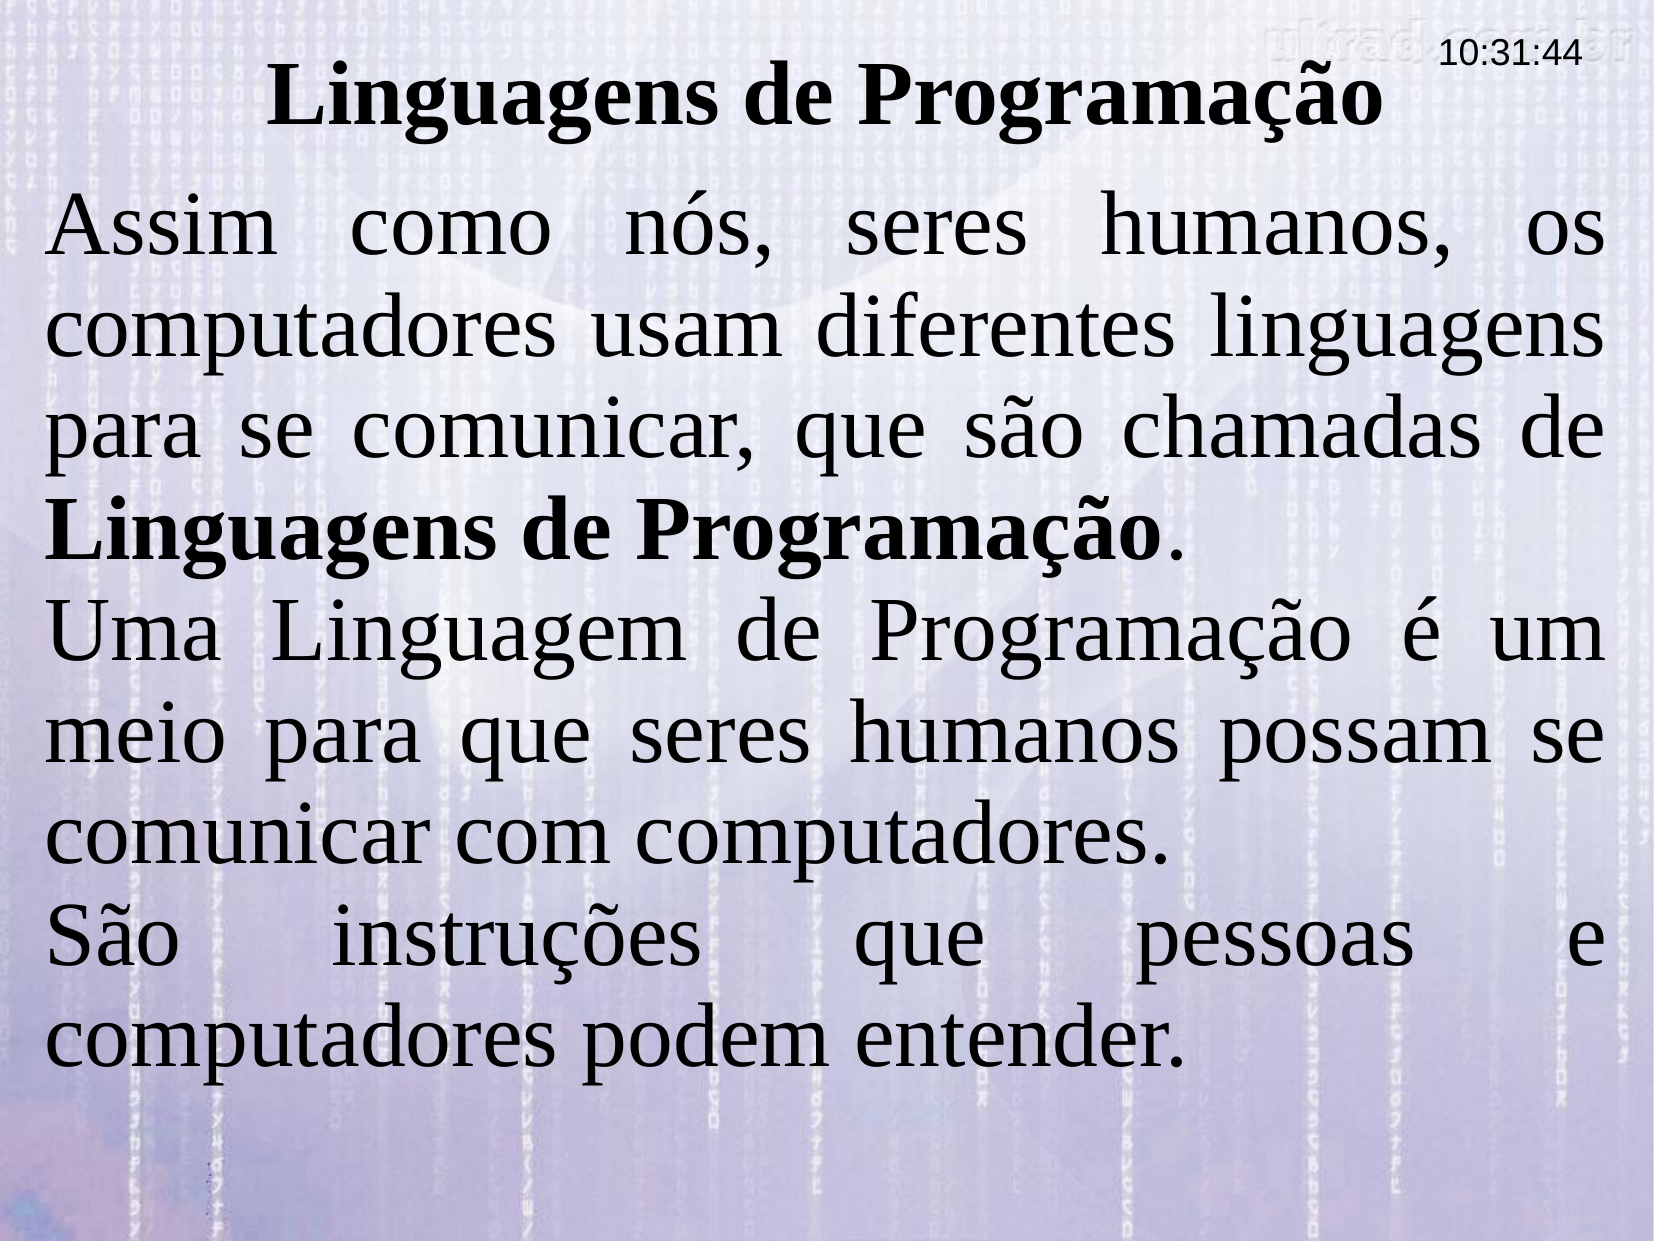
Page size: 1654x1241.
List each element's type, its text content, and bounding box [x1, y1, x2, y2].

text_box 11:21:03 [1423, 23, 1631, 94]
text_box Linguagens de Programação [29, 35, 1625, 165]
picture [0, 0, 1654, 1241]
text_box Assim como nós, seres humanos, os computadores usam diferentes linguagens para se comunicar, que são chamadas de Linguagens de Programação. Uma Linguagem de Programação é um meio para que seres humanos possam se comunicar com computadores. São instruções que pessoas e computadores podem entender. [29, 165, 1625, 1189]
